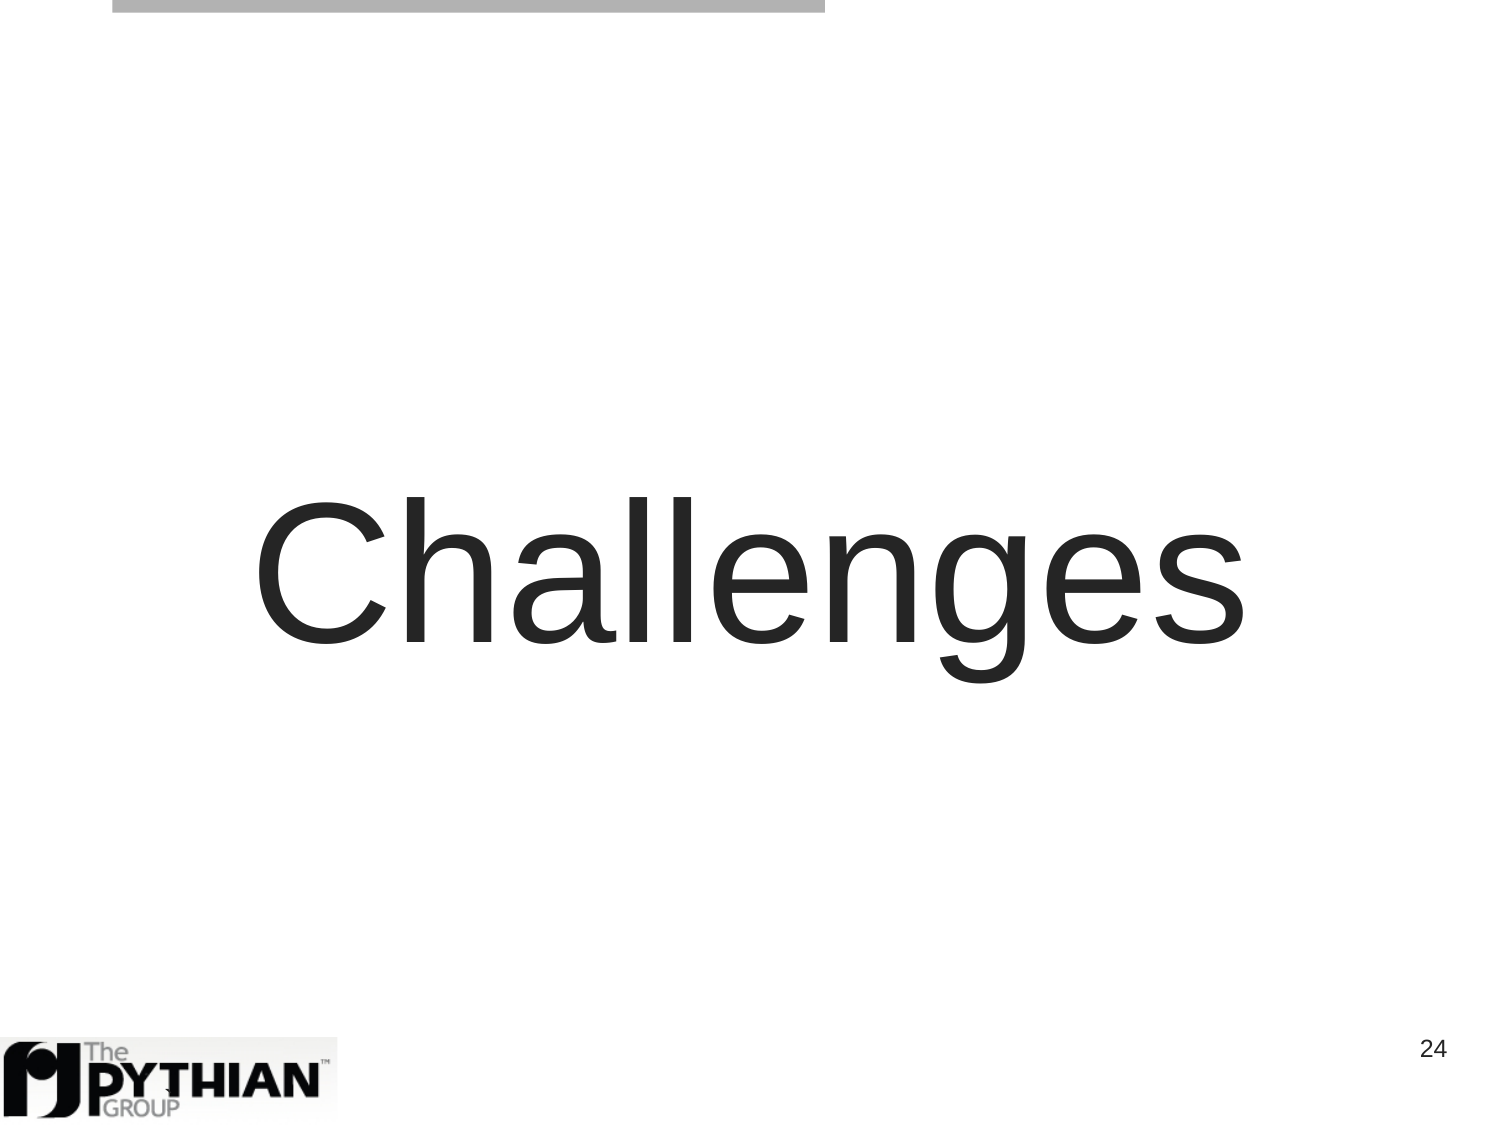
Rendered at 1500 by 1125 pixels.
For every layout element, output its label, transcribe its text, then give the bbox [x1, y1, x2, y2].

text_box Challenges [0, 0, 1500, 1125]
